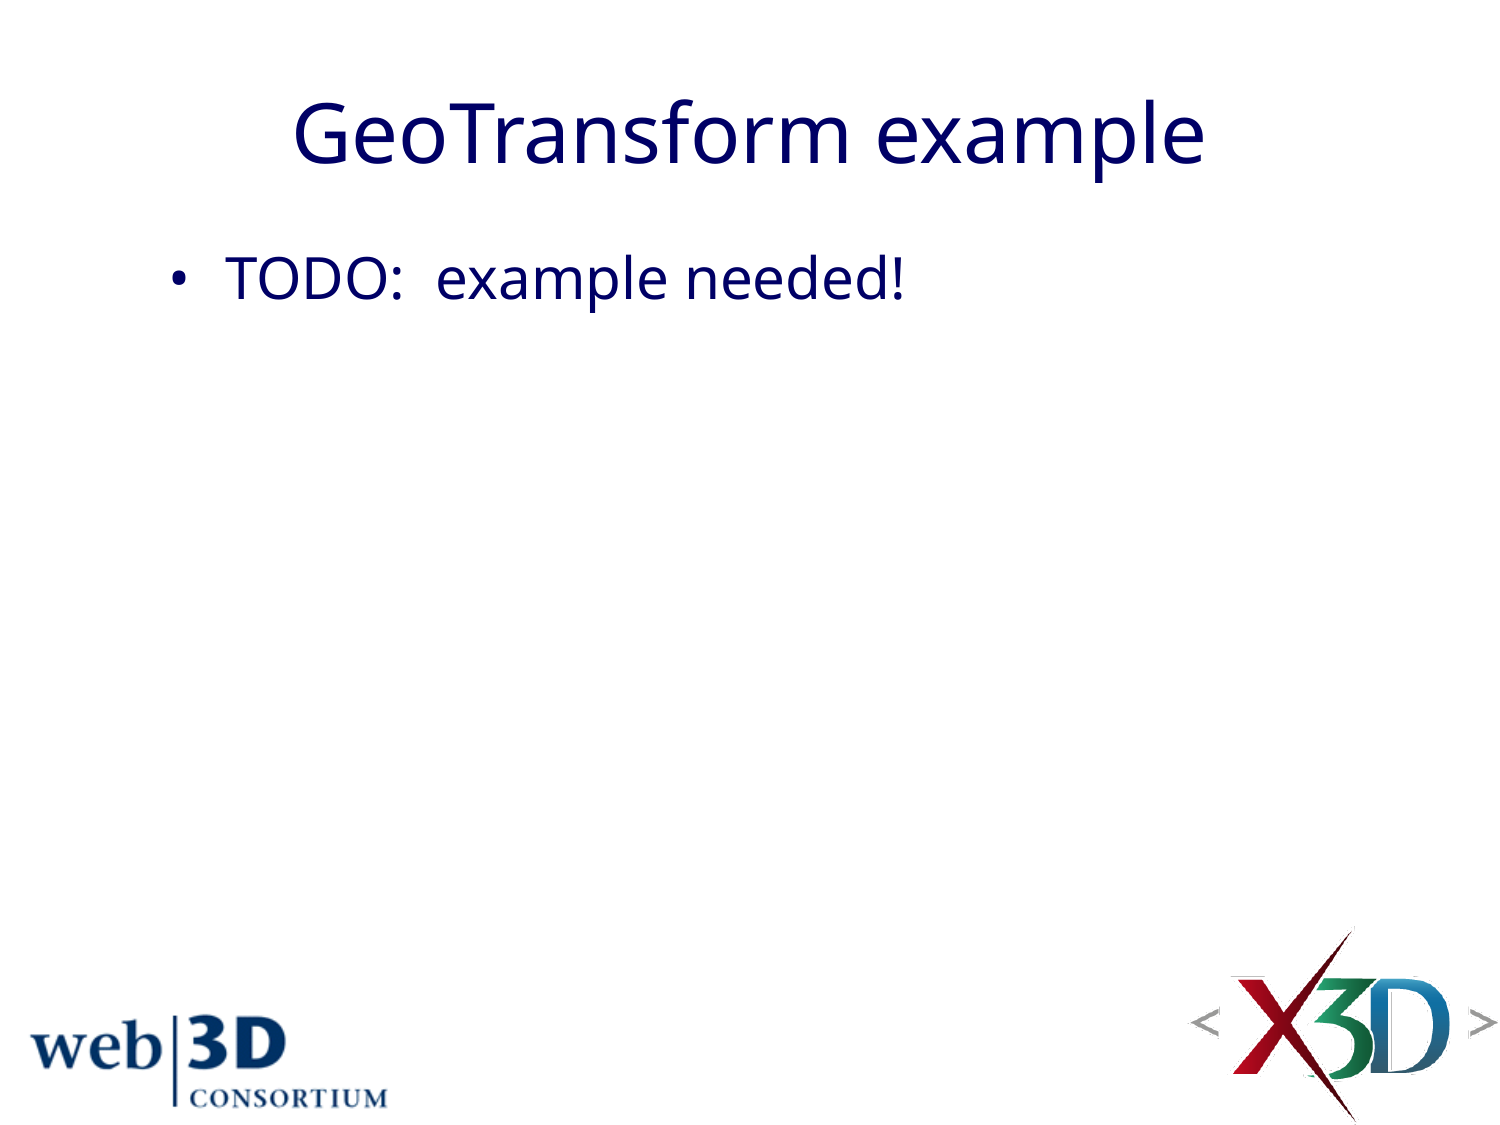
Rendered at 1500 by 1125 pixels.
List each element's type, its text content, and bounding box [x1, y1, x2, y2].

list TODO: example needed! [112, 237, 1388, 986]
picture [12, 998, 413, 1118]
picture [1187, 926, 1500, 1125]
title GeoTransform example [112, 37, 1388, 226]
